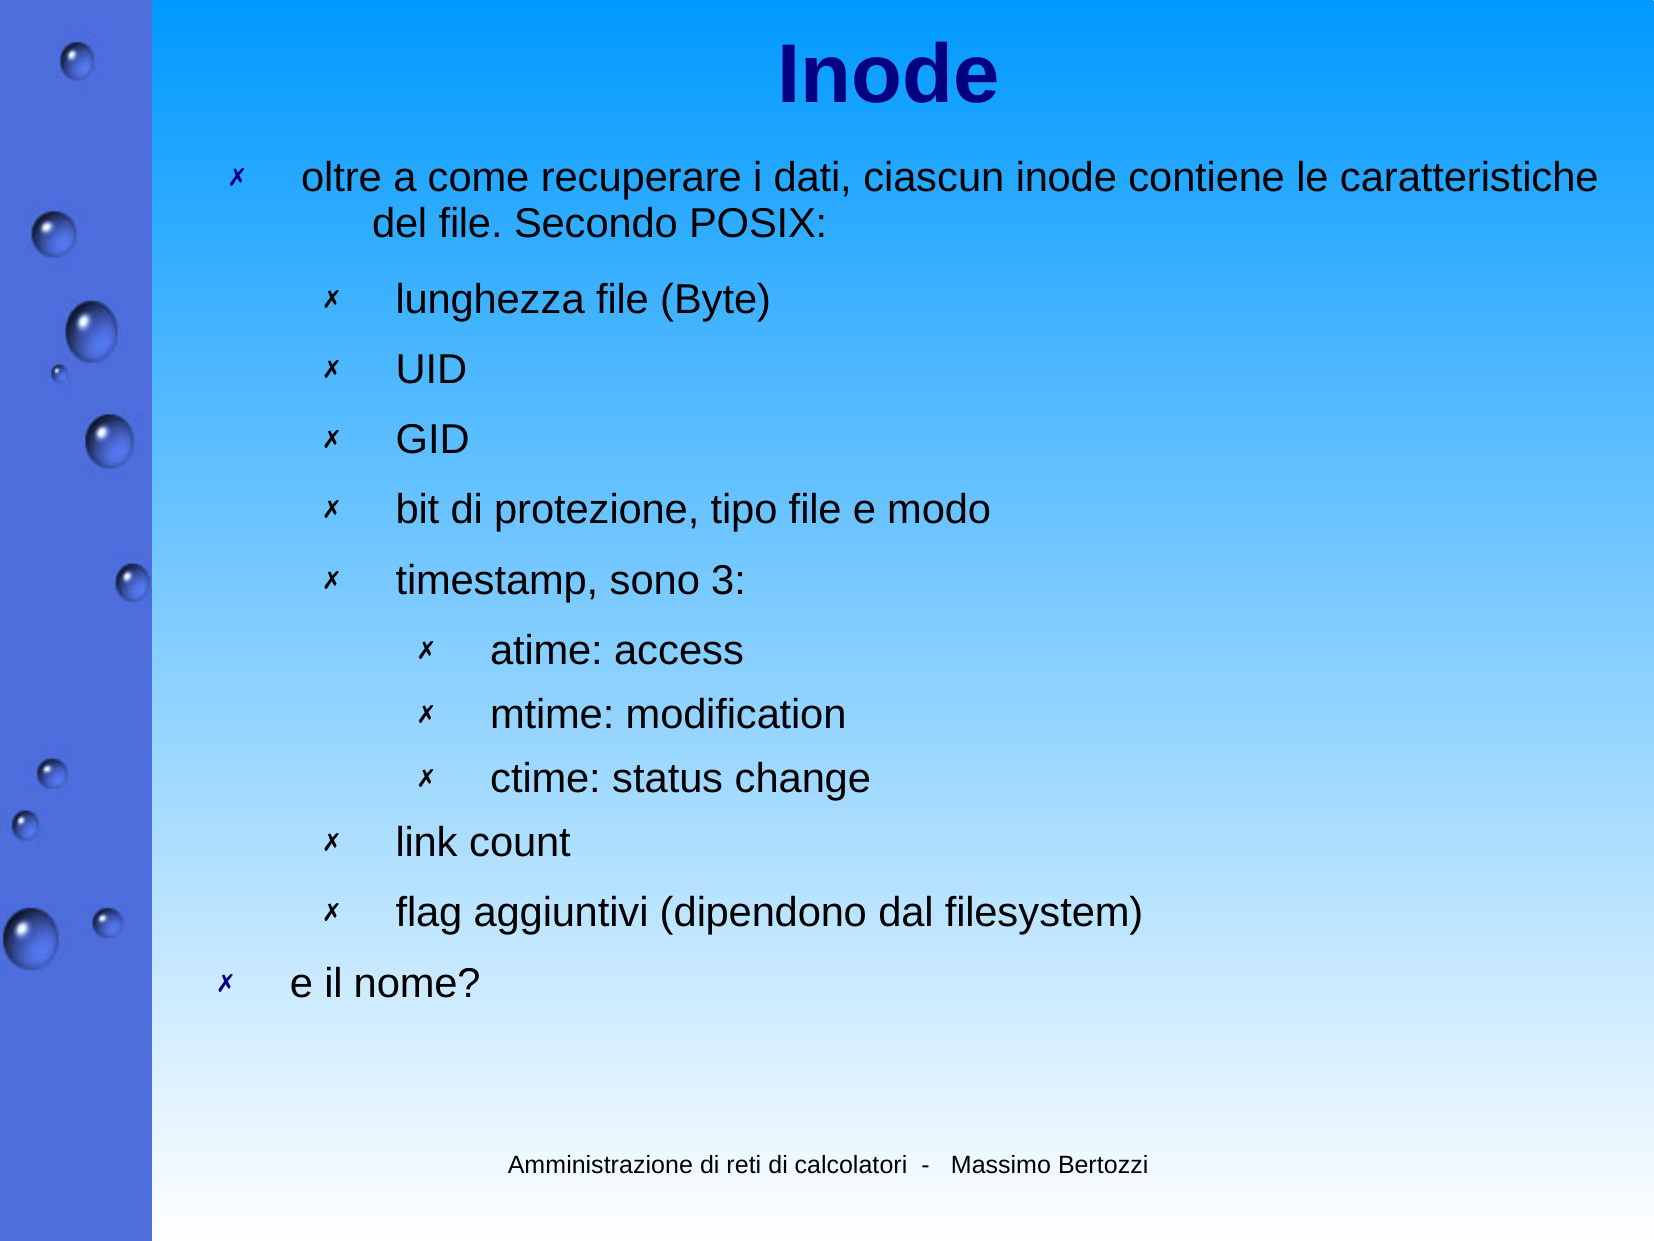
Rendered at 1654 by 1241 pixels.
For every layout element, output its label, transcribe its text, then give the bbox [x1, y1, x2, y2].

picture [0, 0, 152, 1241]
title Inode [182, 0, 1595, 178]
list oltre a come recuperare i dati, ciascun inode contiene le caratteristiche del file. Secondo POSIX: lunghezza file (Byte) UID GID bit di protezione, tipo file e modo timestamp, sono 3: atime: access mtime: modification ctime: status change link count flag aggiuntivi (dipendono dal filesystem) e il nome? [206, 153, 1619, 1123]
